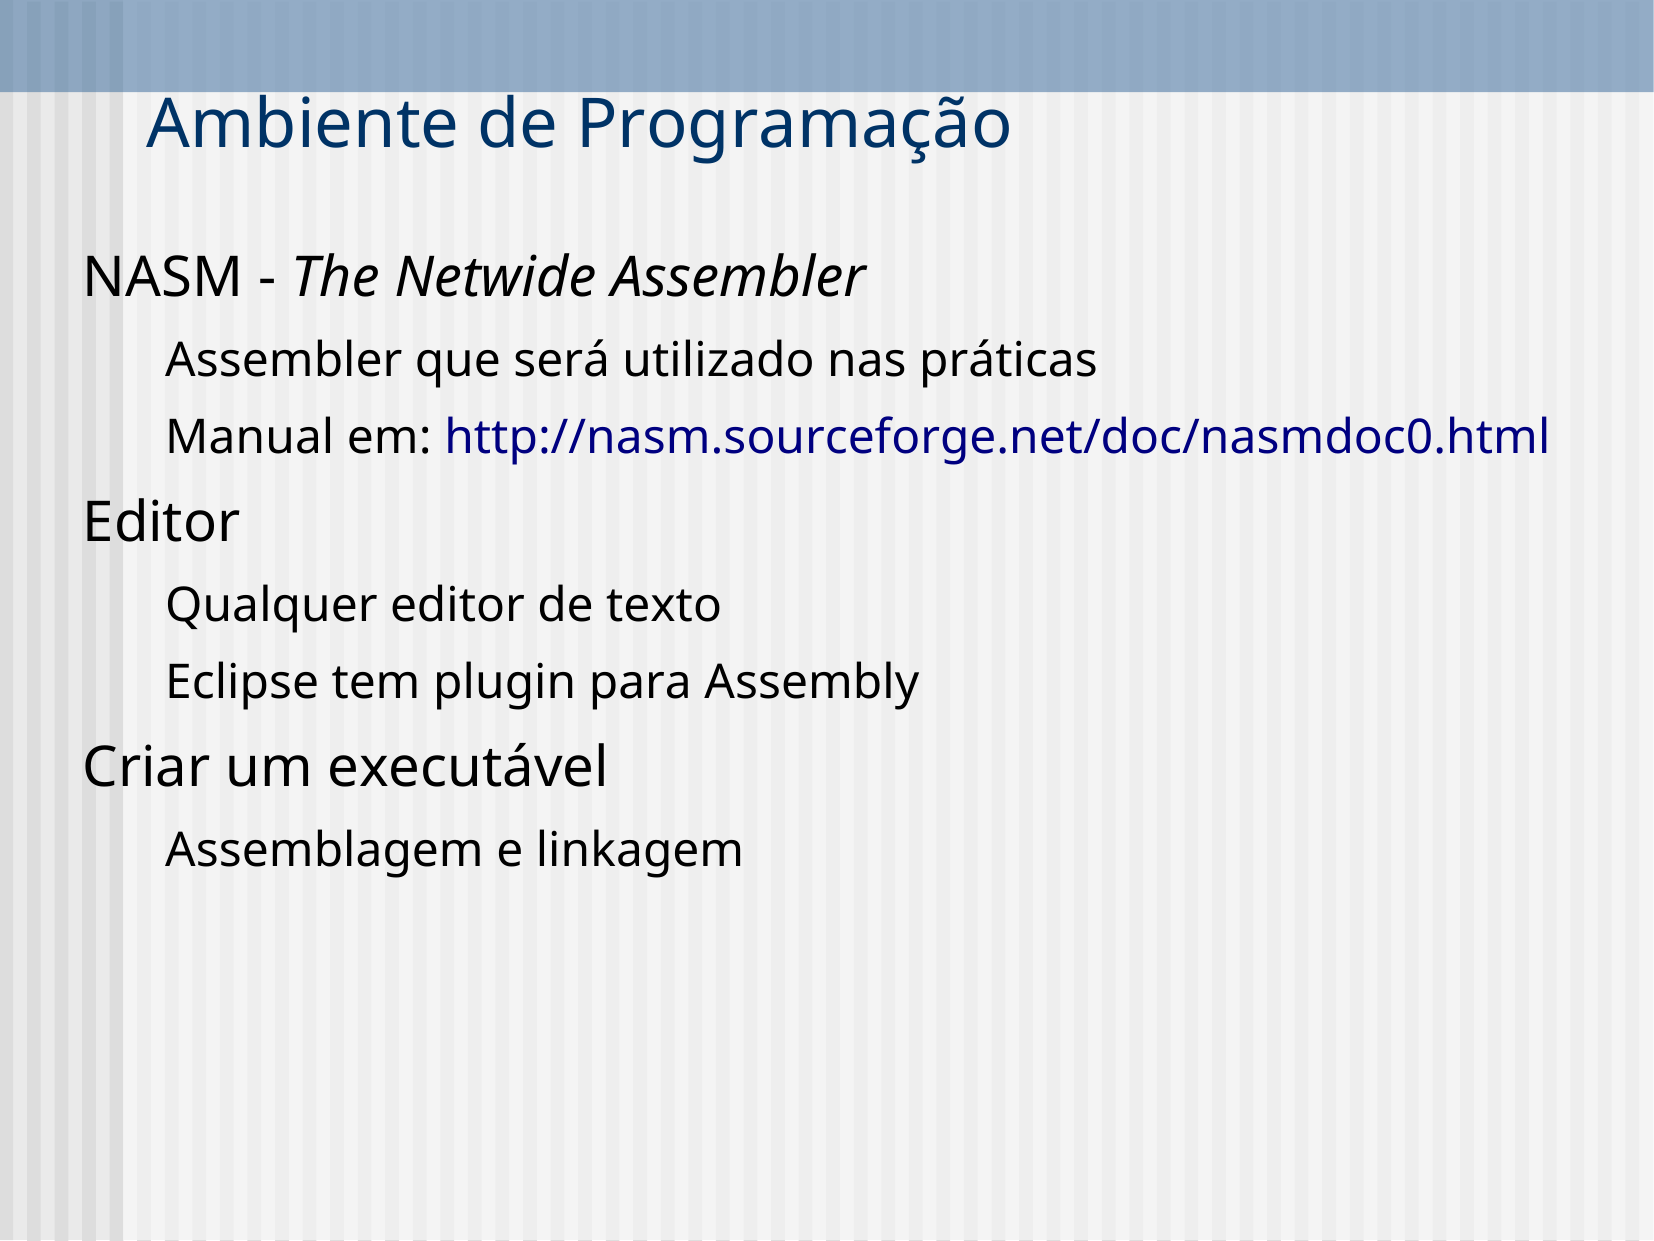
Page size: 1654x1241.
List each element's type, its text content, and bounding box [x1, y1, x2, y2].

title Ambiente de Programação [146, 29, 1536, 212]
list NASM - The Netwide Assembler Assembler que será utilizado nas práticas Manual em: http://nasm.sourceforge.net/doc/nasmdoc0.html Editor Qualquer editor de texto Eclipse tem plugin para Assembly Criar um executável Assemblagem e linkagem [82, 236, 1571, 1094]
